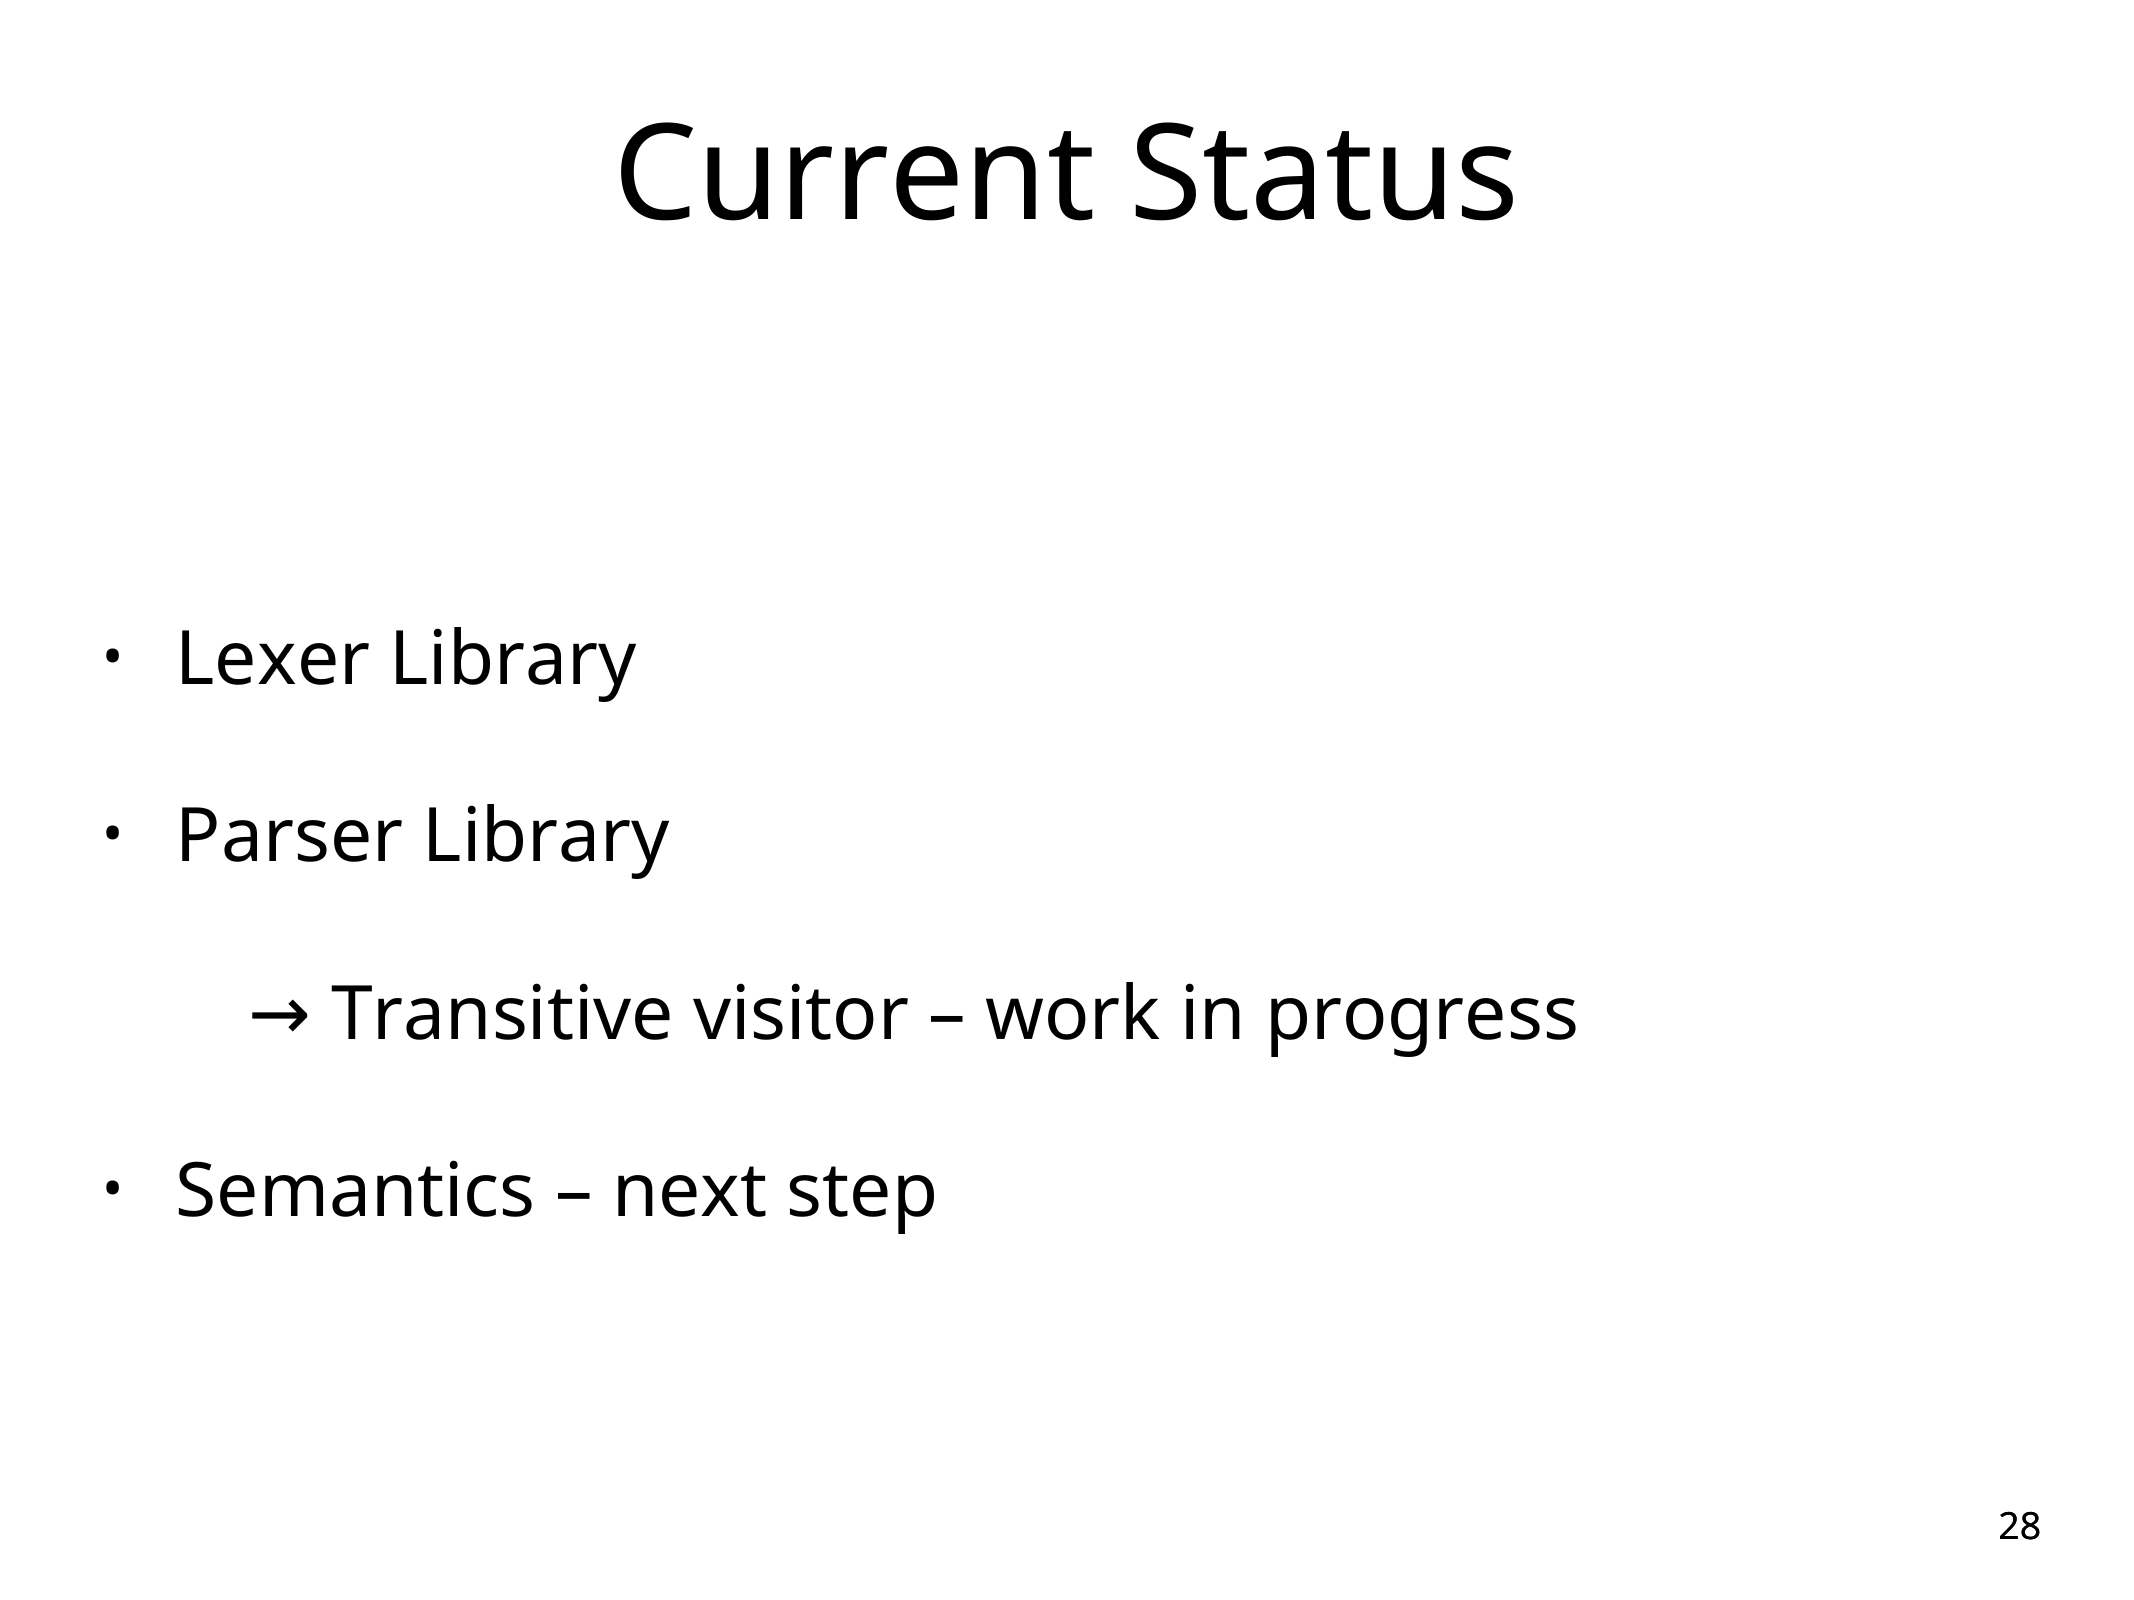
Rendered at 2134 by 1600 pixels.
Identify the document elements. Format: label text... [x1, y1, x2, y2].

title Current Status [156, 72, 1978, 261]
list Lexer Library Parser Library → Transitive visitor – work in progress Semantics – next step [94, 332, 2039, 1509]
text_box <number> [1985, 1493, 2055, 1557]
